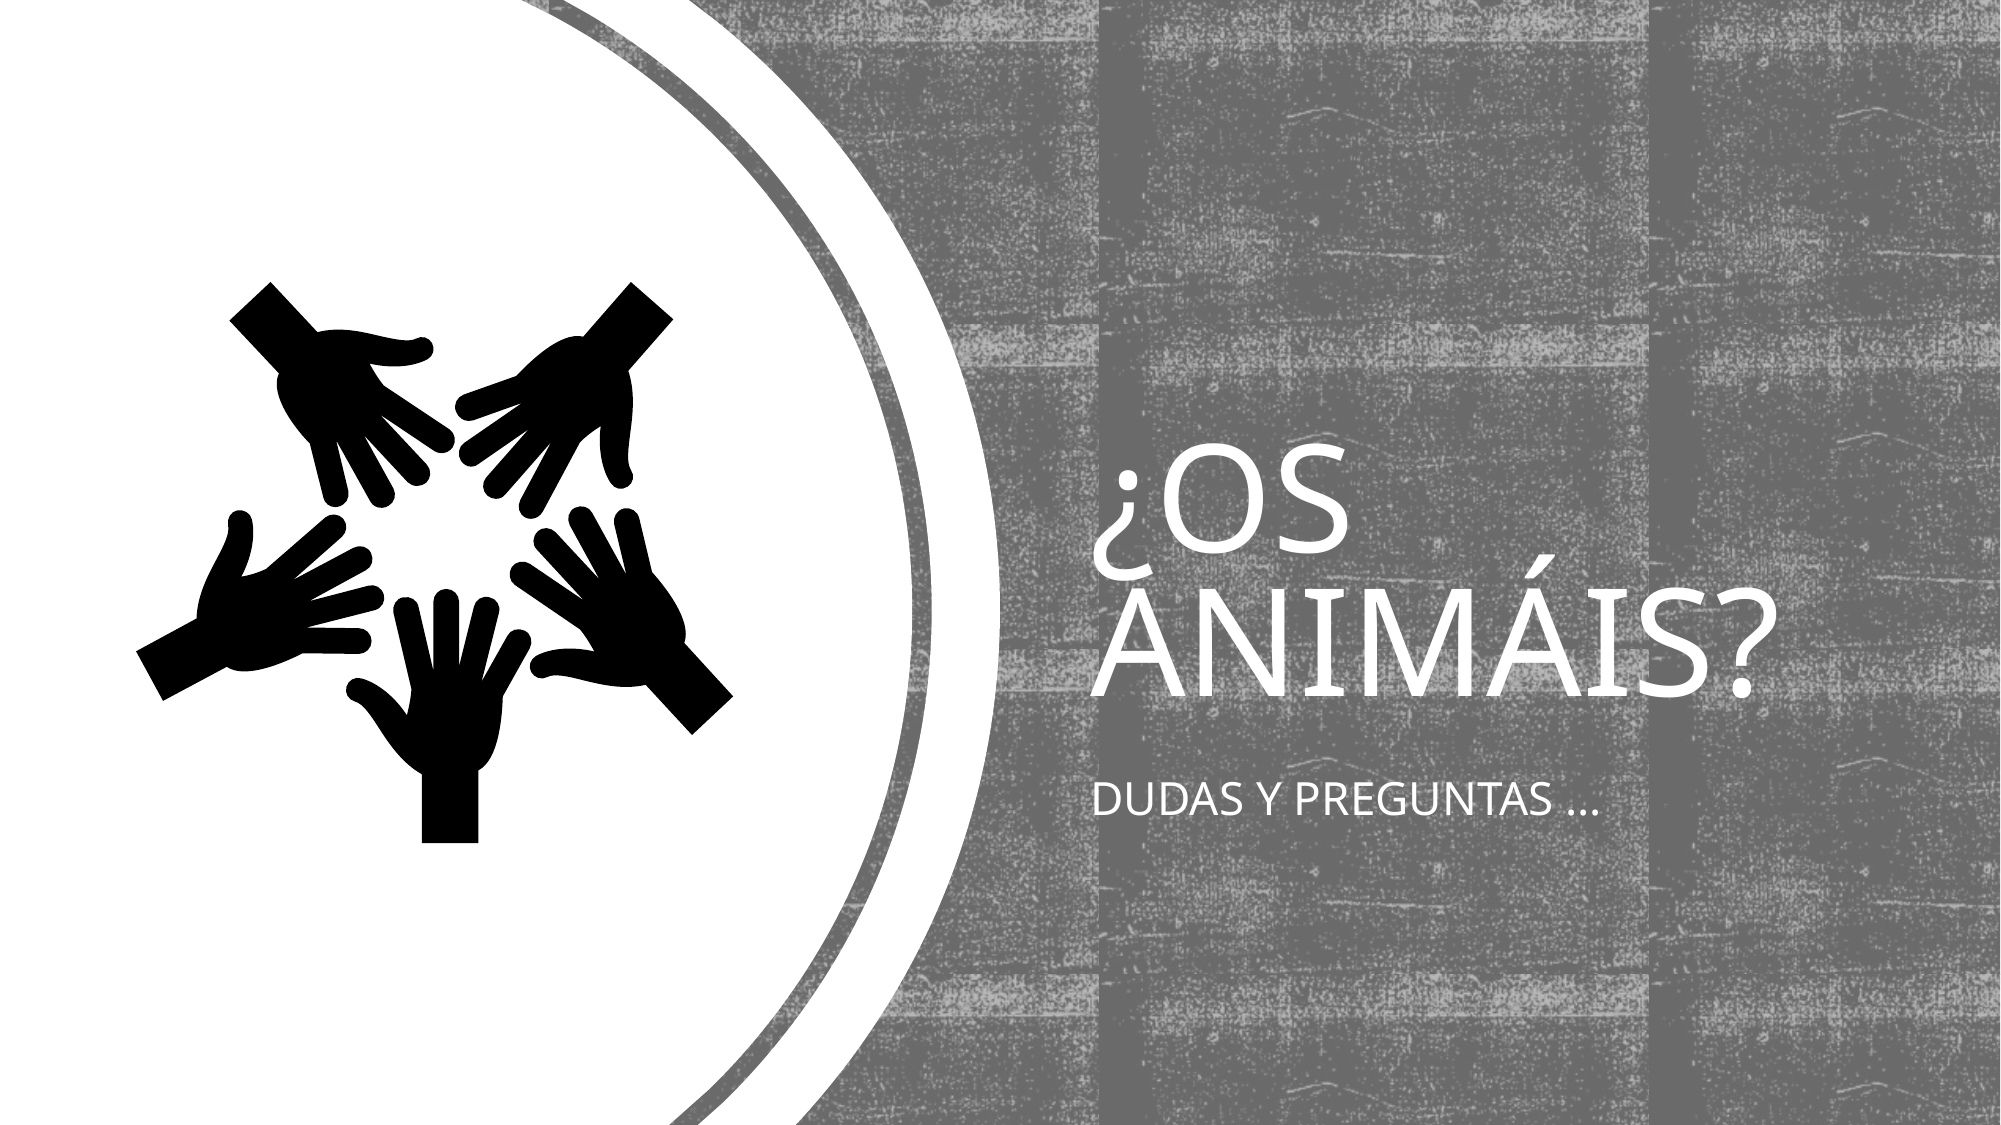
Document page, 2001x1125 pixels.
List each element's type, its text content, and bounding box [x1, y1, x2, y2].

picture [122, 250, 747, 875]
text_box [0, 0, 2000, 1125]
list DUDAS Y PREGUNTAS … [1075, 768, 1892, 1018]
title ¿os animáis? [1075, 223, 1892, 733]
